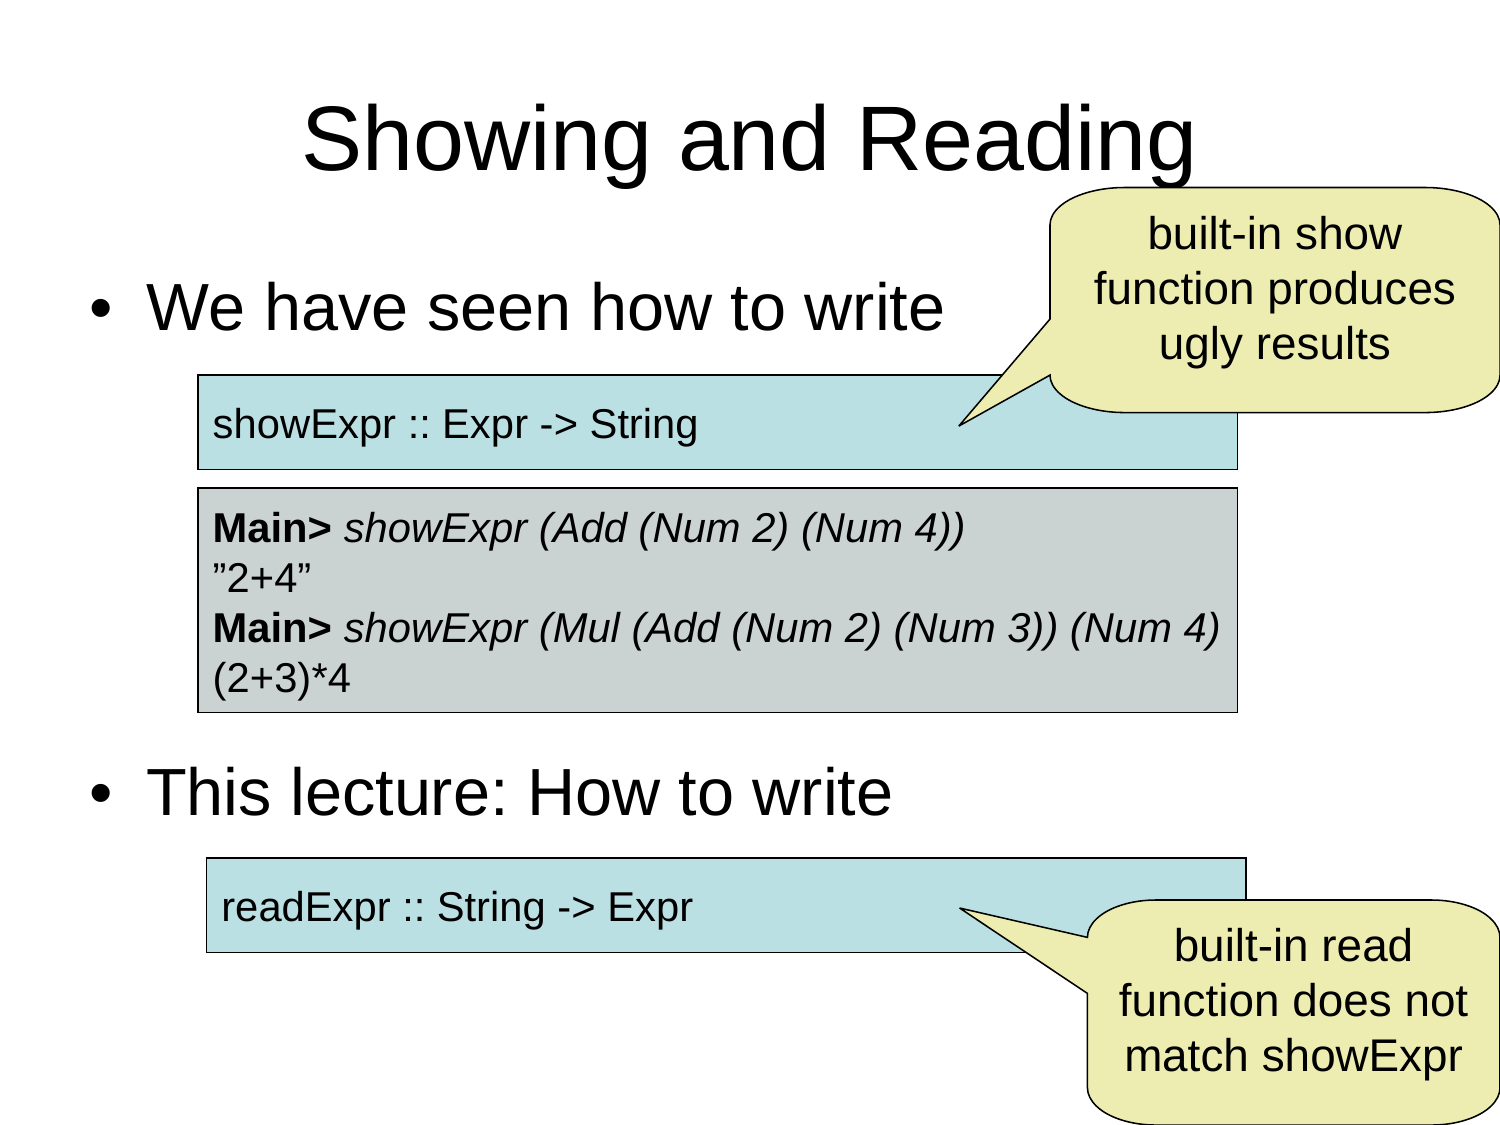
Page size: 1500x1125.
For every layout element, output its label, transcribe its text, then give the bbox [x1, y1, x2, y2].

text_box readExpr :: String -> Expr [206, 857, 1247, 953]
text_box Main> showExpr (Add (Num 2) (Num 4)) ”2+4” Main> showExpr (Mul (Add (Num 2) (Num 3)) (Num 4) (2+3)*4 [197, 488, 1238, 713]
text_box built-in show function produces ugly results [958, 187, 1500, 427]
text_box built-in read function does not match showExpr [959, 900, 1500, 1125]
text_box showExpr :: Expr -> String [197, 374, 1238, 470]
title Showing and Reading [75, 45, 1426, 233]
list We have seen how to write This lecture: How to write [75, 262, 1426, 1005]
